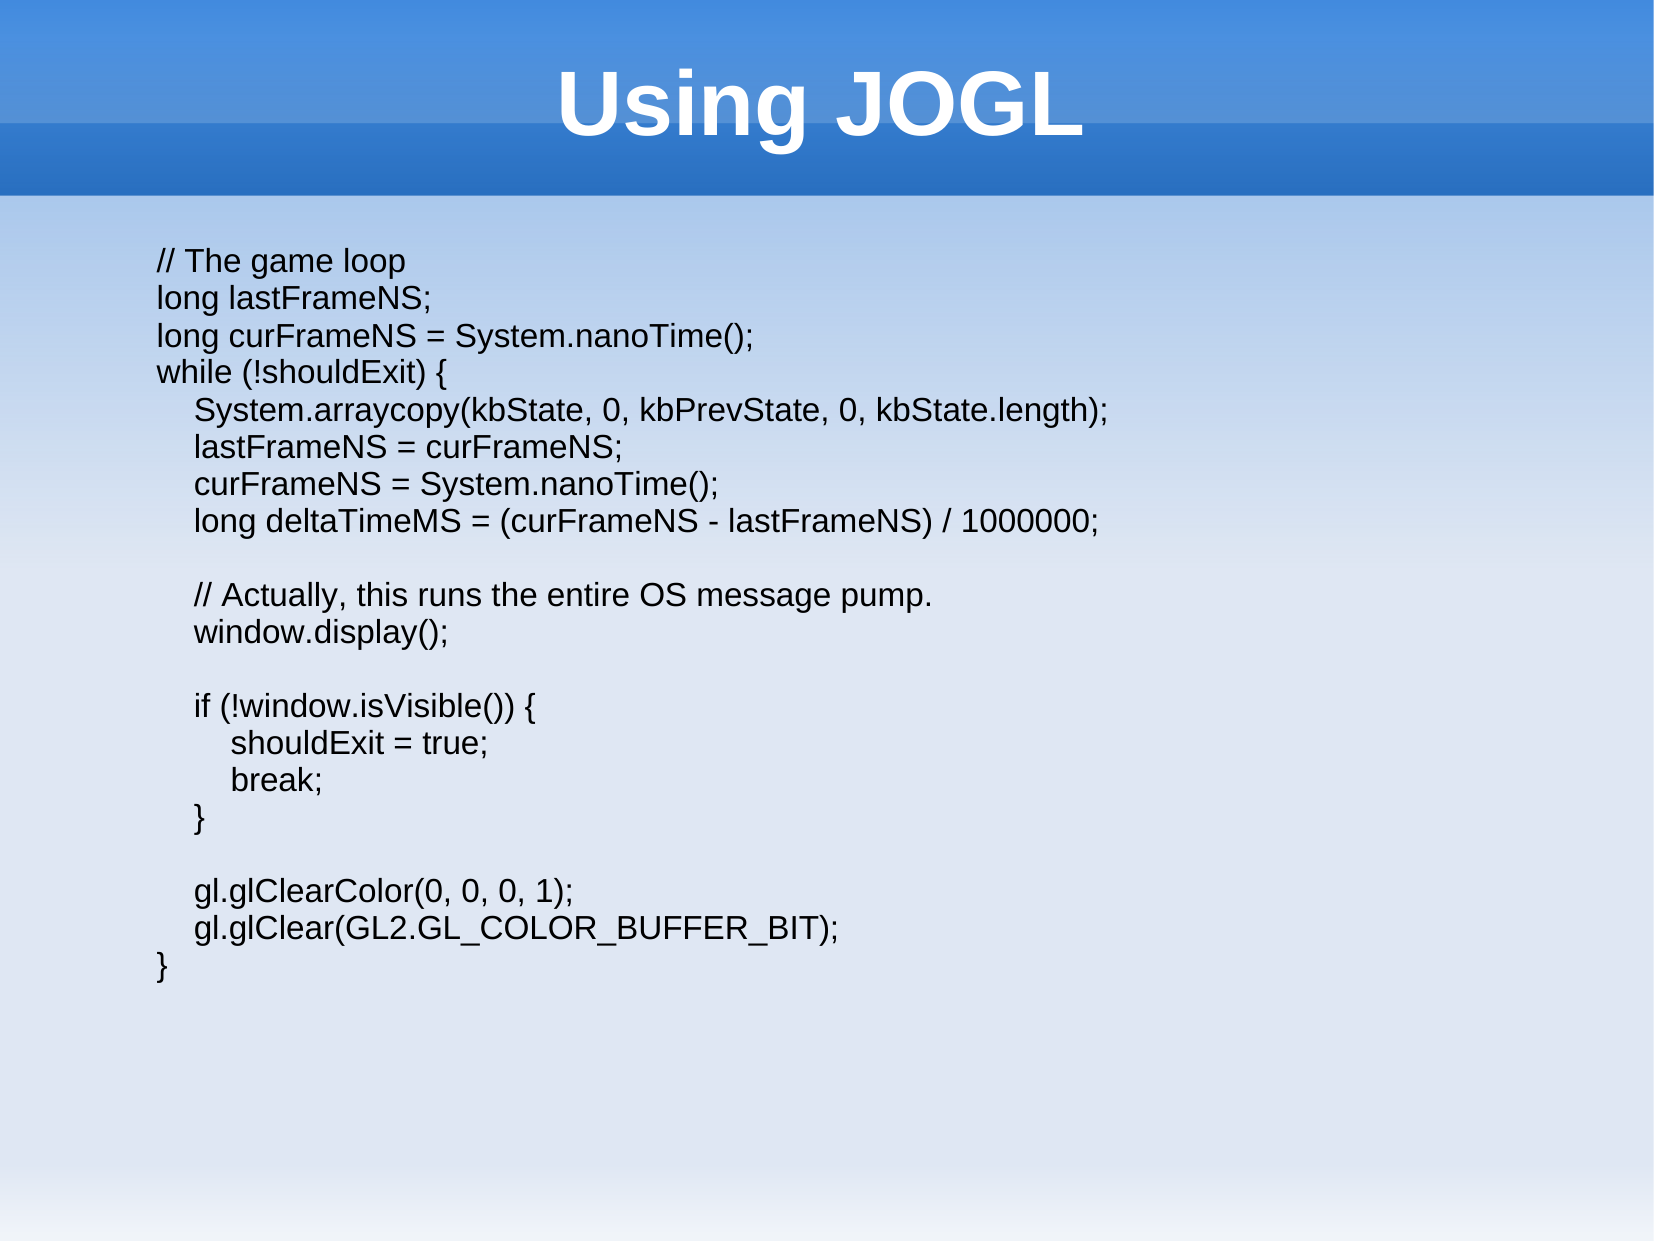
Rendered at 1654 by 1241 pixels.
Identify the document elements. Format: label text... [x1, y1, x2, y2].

list // The game loop long lastFrameNS; long curFrameNS = System.nanoTime(); while (!shouldExit) { System.arraycopy(kbState, 0, kbPrevState, 0, kbState.length); lastFrameNS = curFrameNS; curFrameNS = System.nanoTime(); long deltaTimeMS = (curFrameNS - lastFrameNS) / 1000000; // Actually, this runs the entire OS message pump. window.display(); if (!window.isVisible()) { shouldExit = true; break; } gl.glClearColor(0, 0, 0, 1); gl.glClear(GL2.GL_COLOR_BUFFER_BIT); } [82, 242, 1571, 1181]
title Using JOGL [76, 0, 1565, 208]
picture [0, 0, 1654, 1241]
